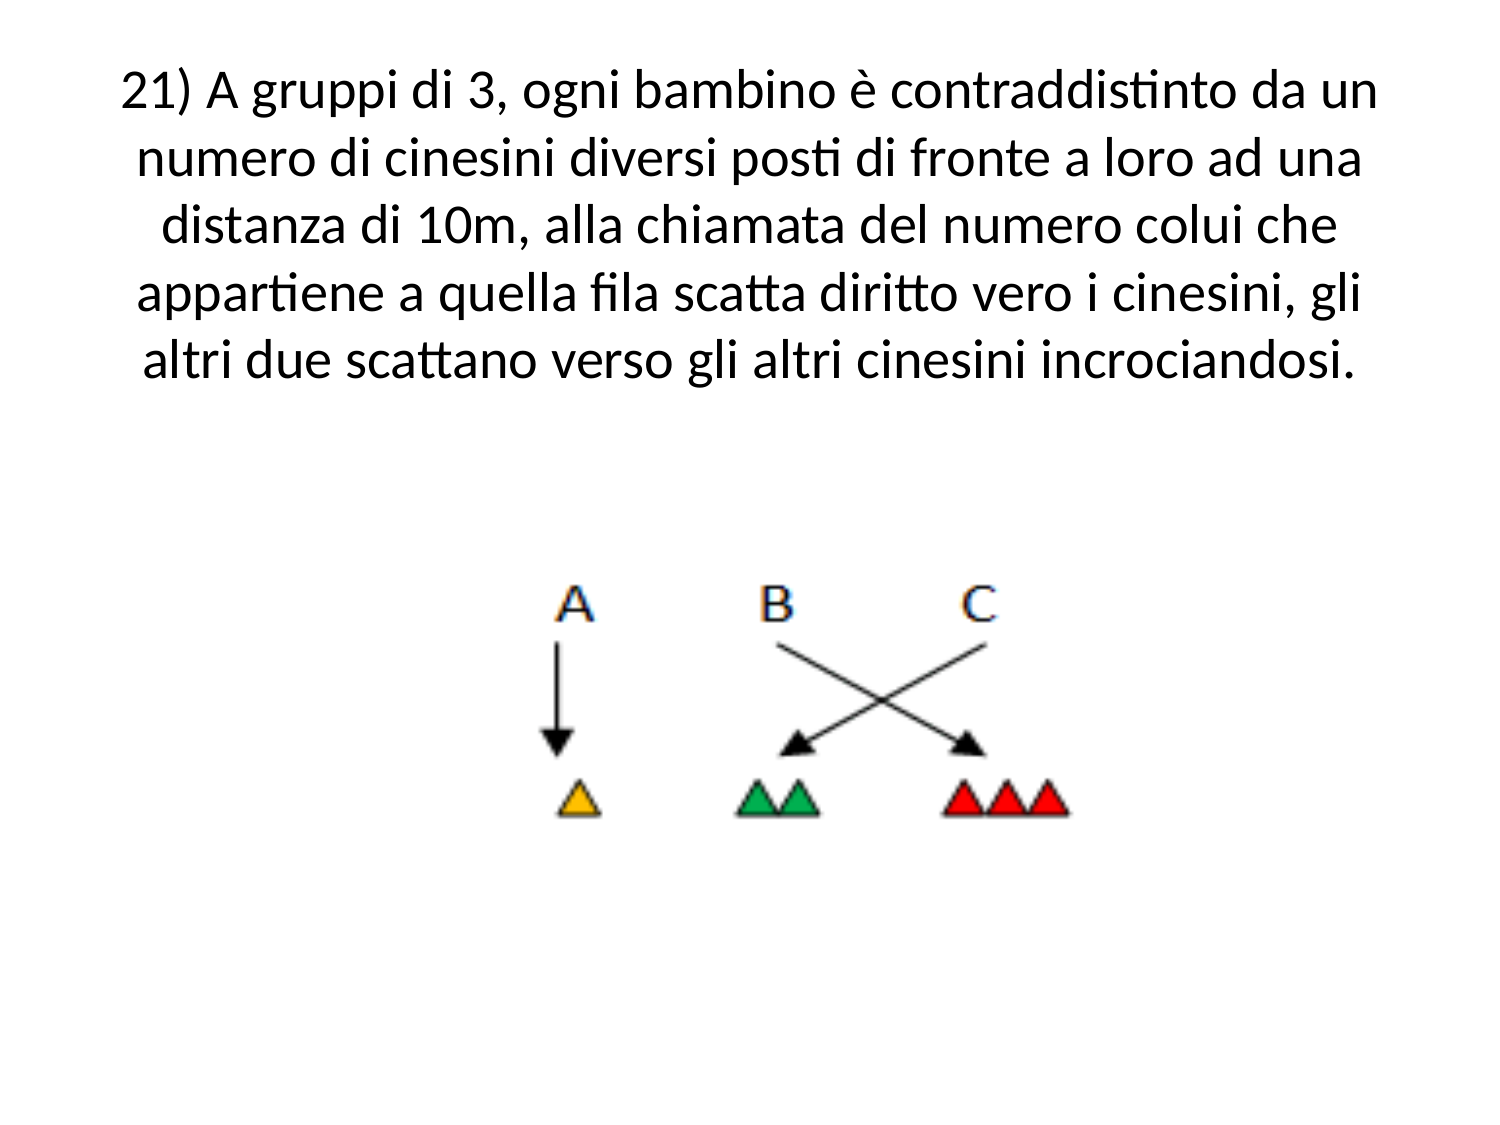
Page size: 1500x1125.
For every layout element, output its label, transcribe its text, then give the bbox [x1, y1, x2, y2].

picture [307, 437, 1296, 993]
title 21) A gruppi di 3, ogni bambino è contraddistinto da un numero di cinesini diversi posti di fronte a loro ad una distanza di 10m, alla chiamata del numero colui che appartiene a quella fila scatta diritto vero i cinesini, gli altri due scattano verso gli altri cinesini incrociandosi. [75, 45, 1425, 233]
